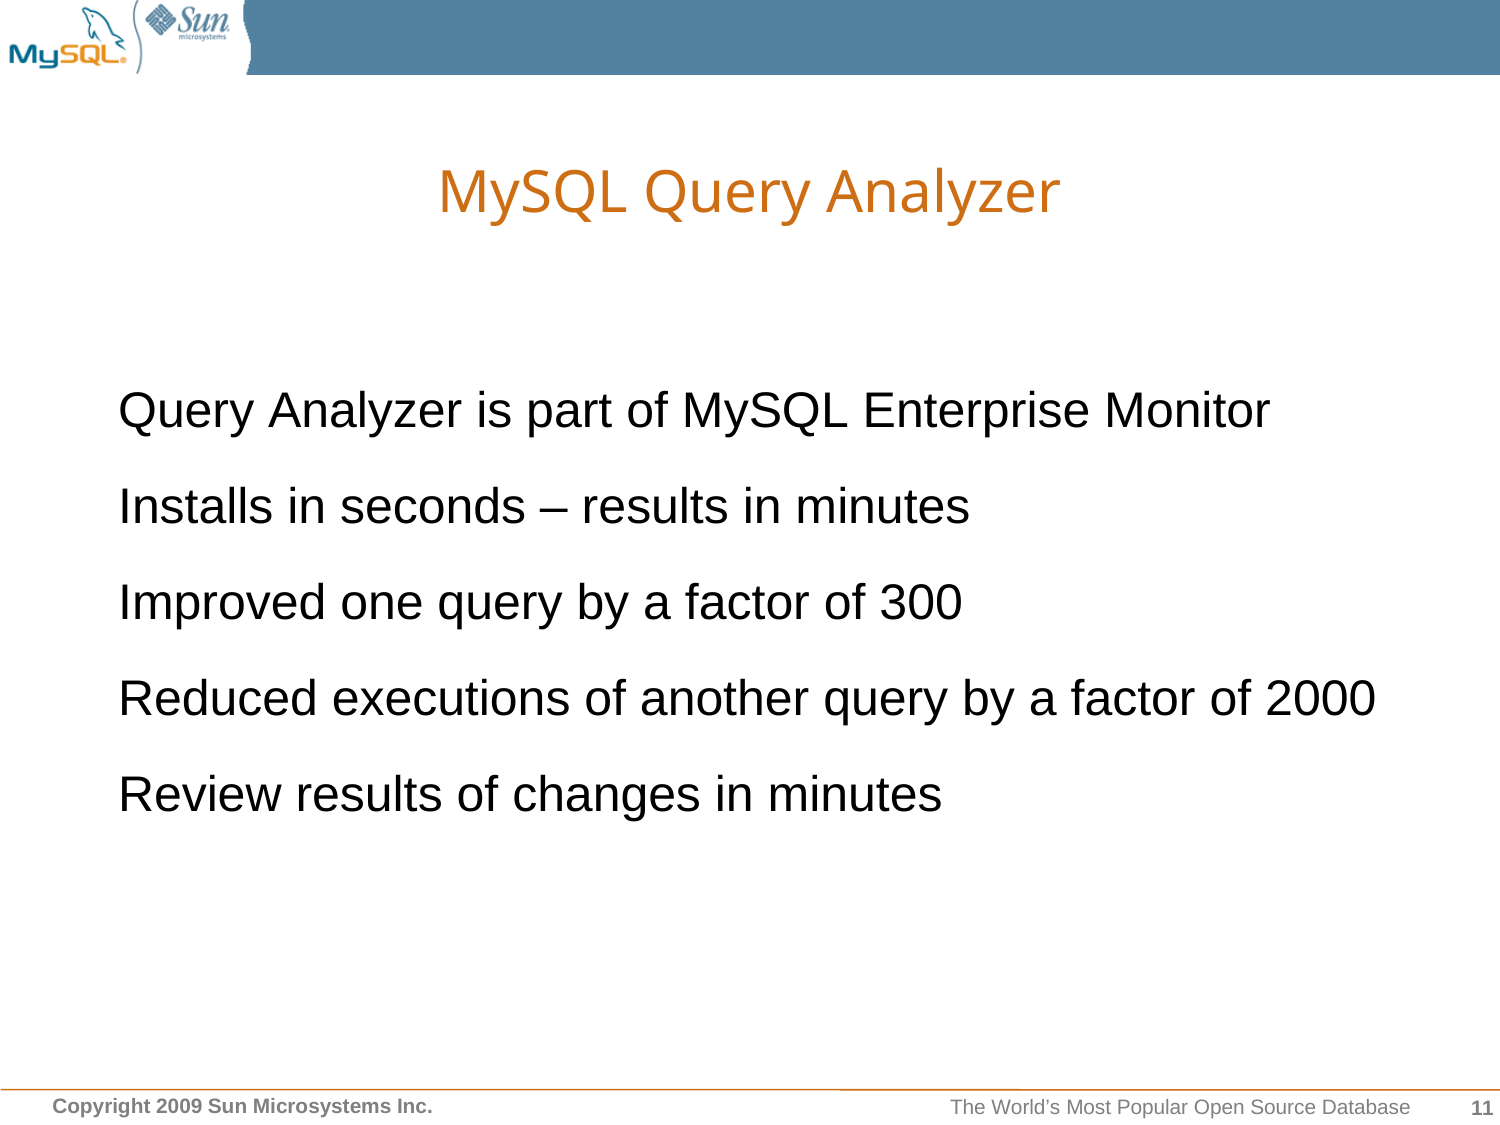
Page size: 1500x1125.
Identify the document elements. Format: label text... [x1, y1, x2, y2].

picture [0, 0, 1500, 75]
list Query Analyzer is part of MySQL Enterprise Monitor Installs in seconds – results in minutes Improved one query by a factor of 300 Reduced executions of another query by a factor of 2000 Review results of changes in minutes [118, 354, 1393, 1093]
title MySQL Query Analyzer [0, 113, 1500, 237]
